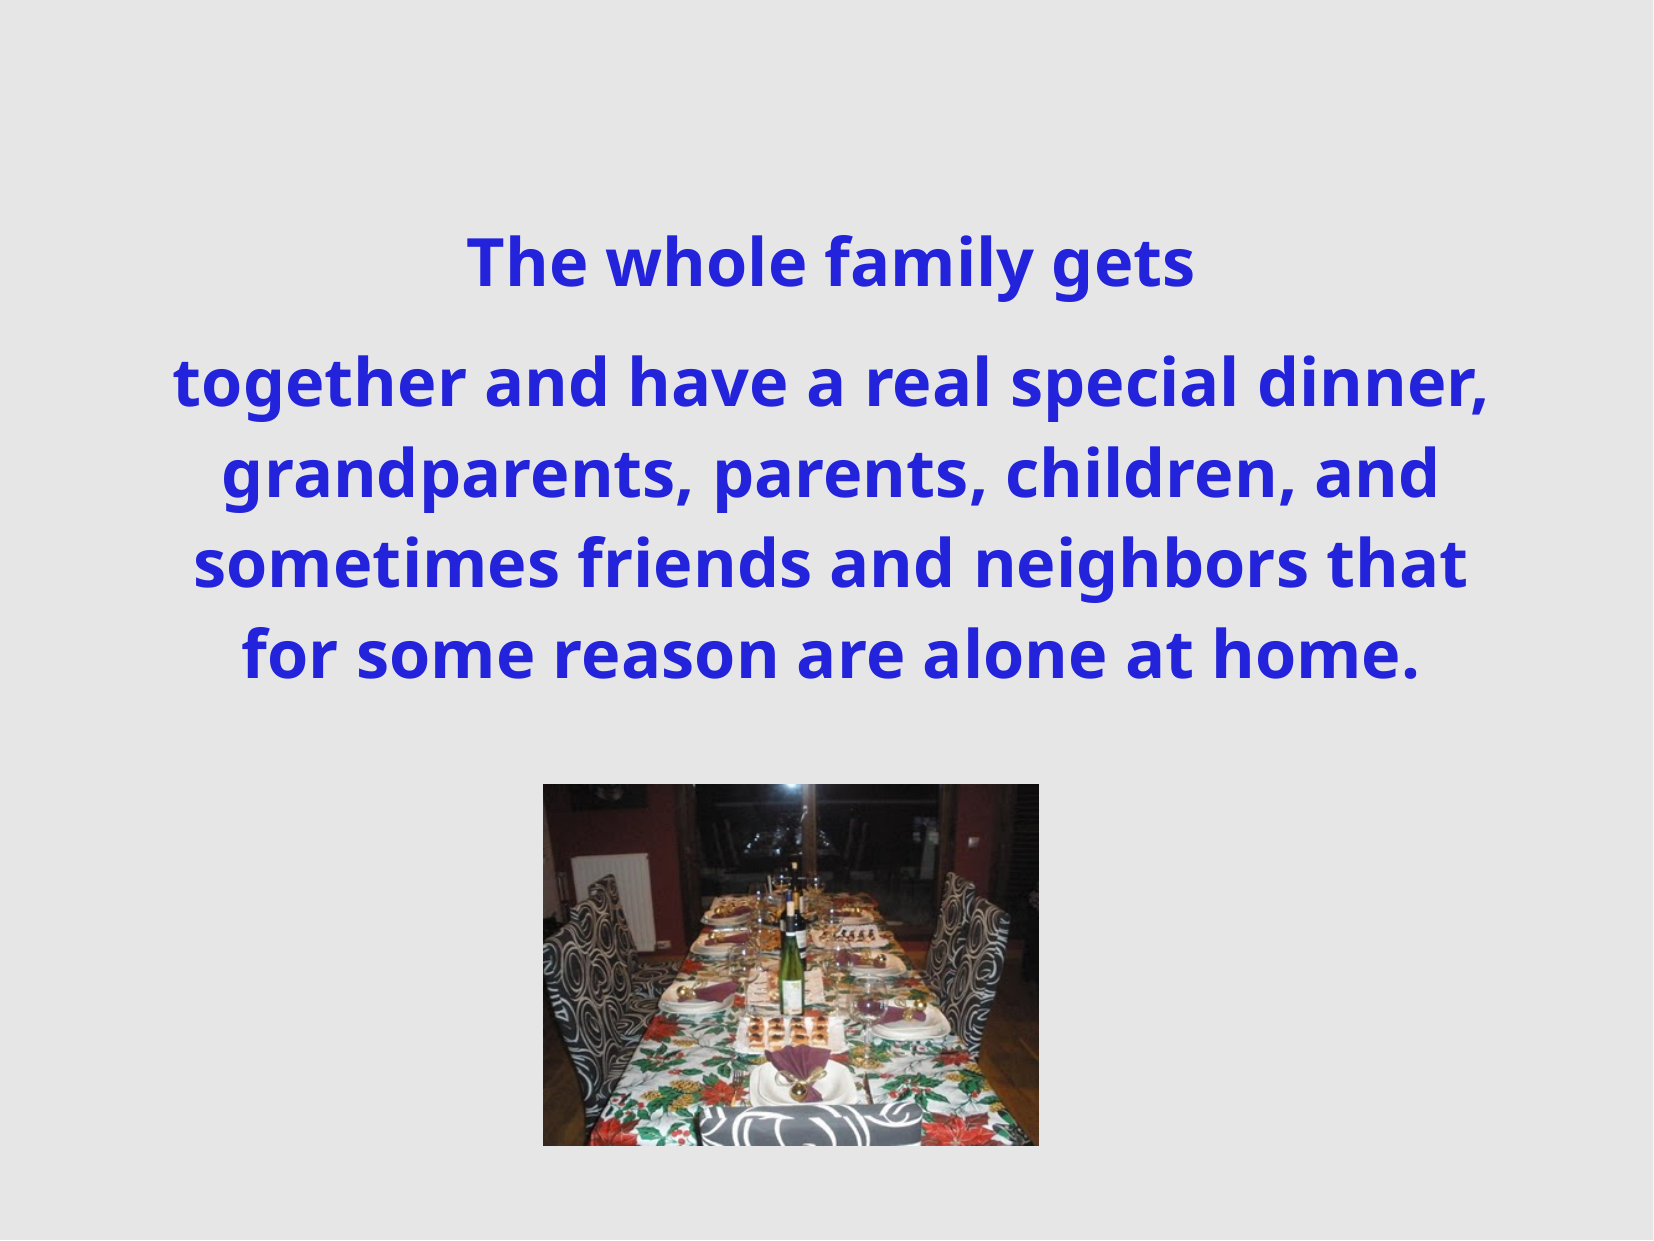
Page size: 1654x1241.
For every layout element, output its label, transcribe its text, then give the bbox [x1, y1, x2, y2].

list The whole family gets together and have a real special dinner, grandparents, parents, children, and sometimes friends and neighbors that for some reason are alone at home. [68, 94, 1524, 814]
picture [543, 784, 1039, 1146]
